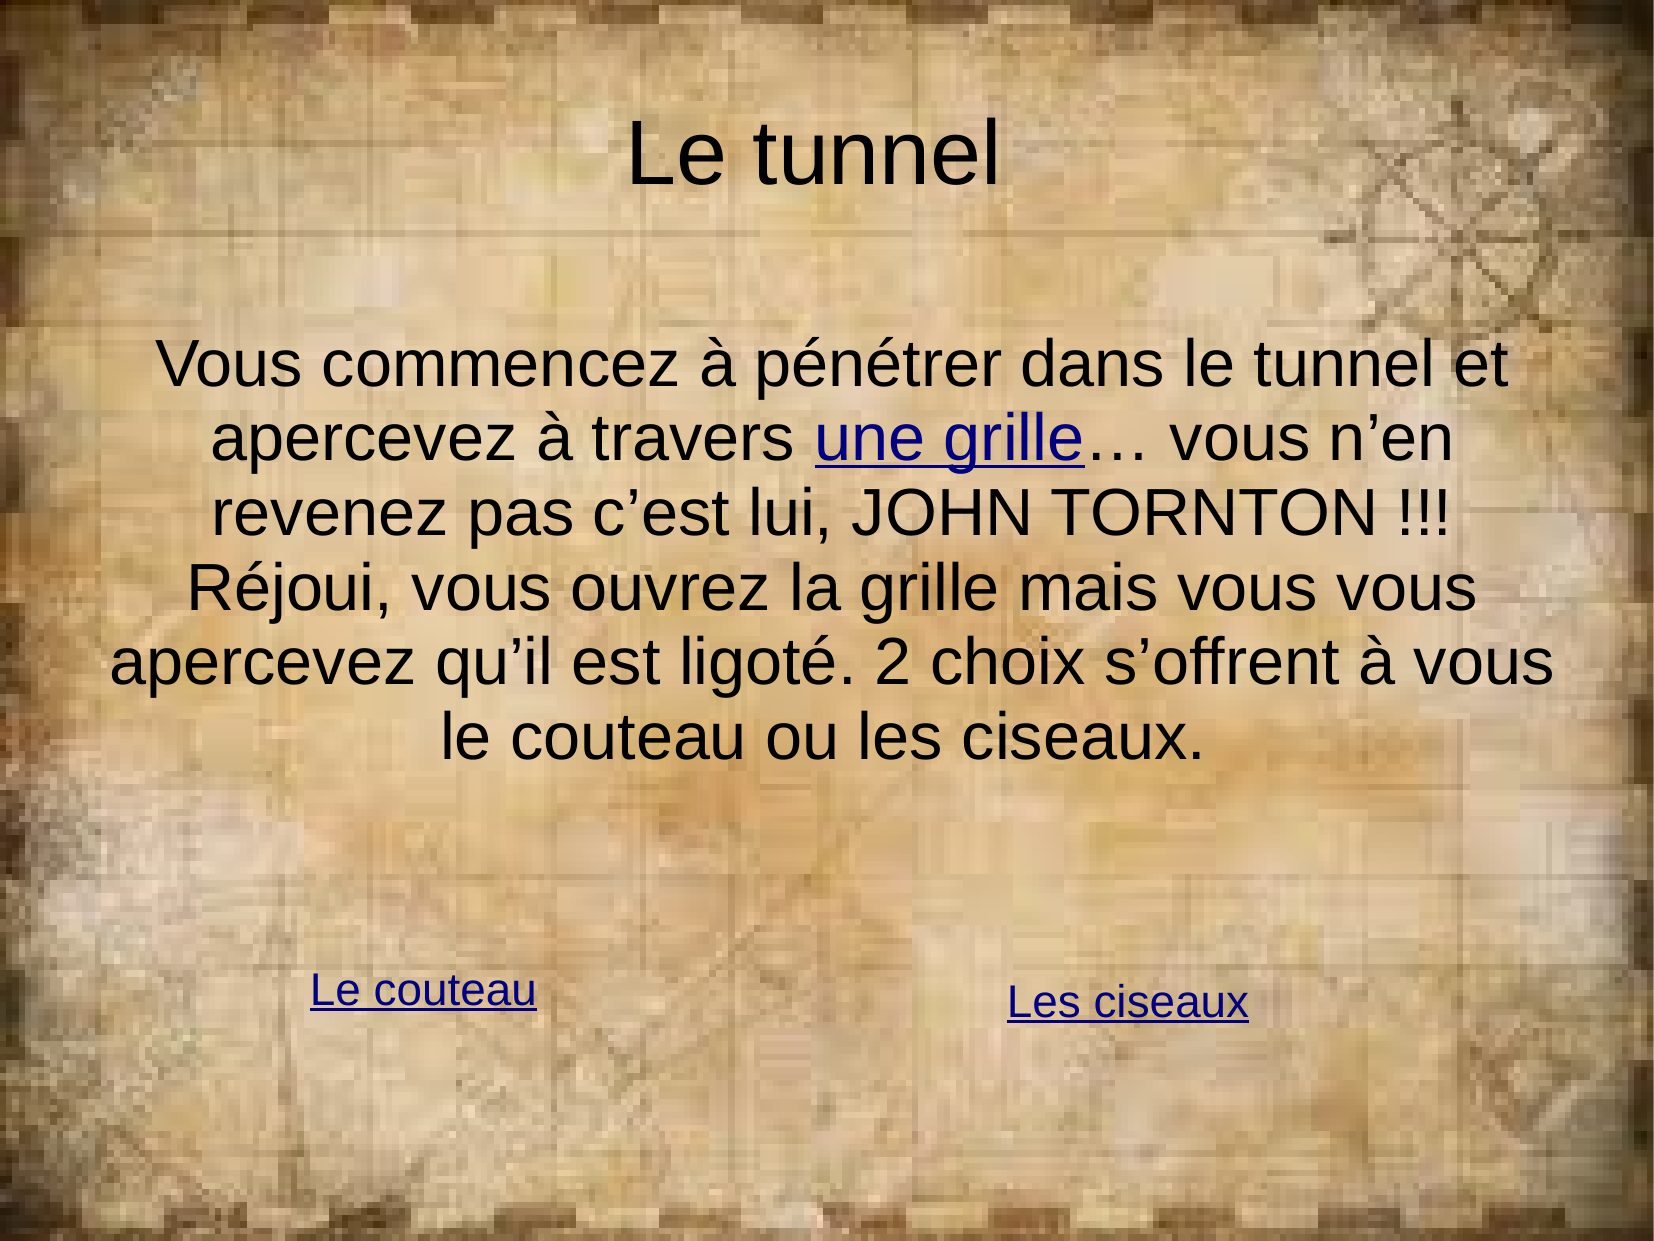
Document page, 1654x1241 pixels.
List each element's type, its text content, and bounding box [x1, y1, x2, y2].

text_box Les ciseaux [992, 968, 1276, 1035]
text_box Le couteau [295, 956, 615, 1023]
subtitle Vous commencez à pénétrer dans le tunnel et apercevez à travers une grille… vous n’en revenez pas c’est lui, JOHN TORNTON !!! Réjoui, vous ouvrez la grille mais vous vous apercevez qu’il est ligoté. 2 choix s’offrent à vous le couteau ou les ciseaux. [70, 190, 1559, 910]
title Le tunnel [82, 49, 1571, 257]
picture [0, 0, 1654, 1241]
